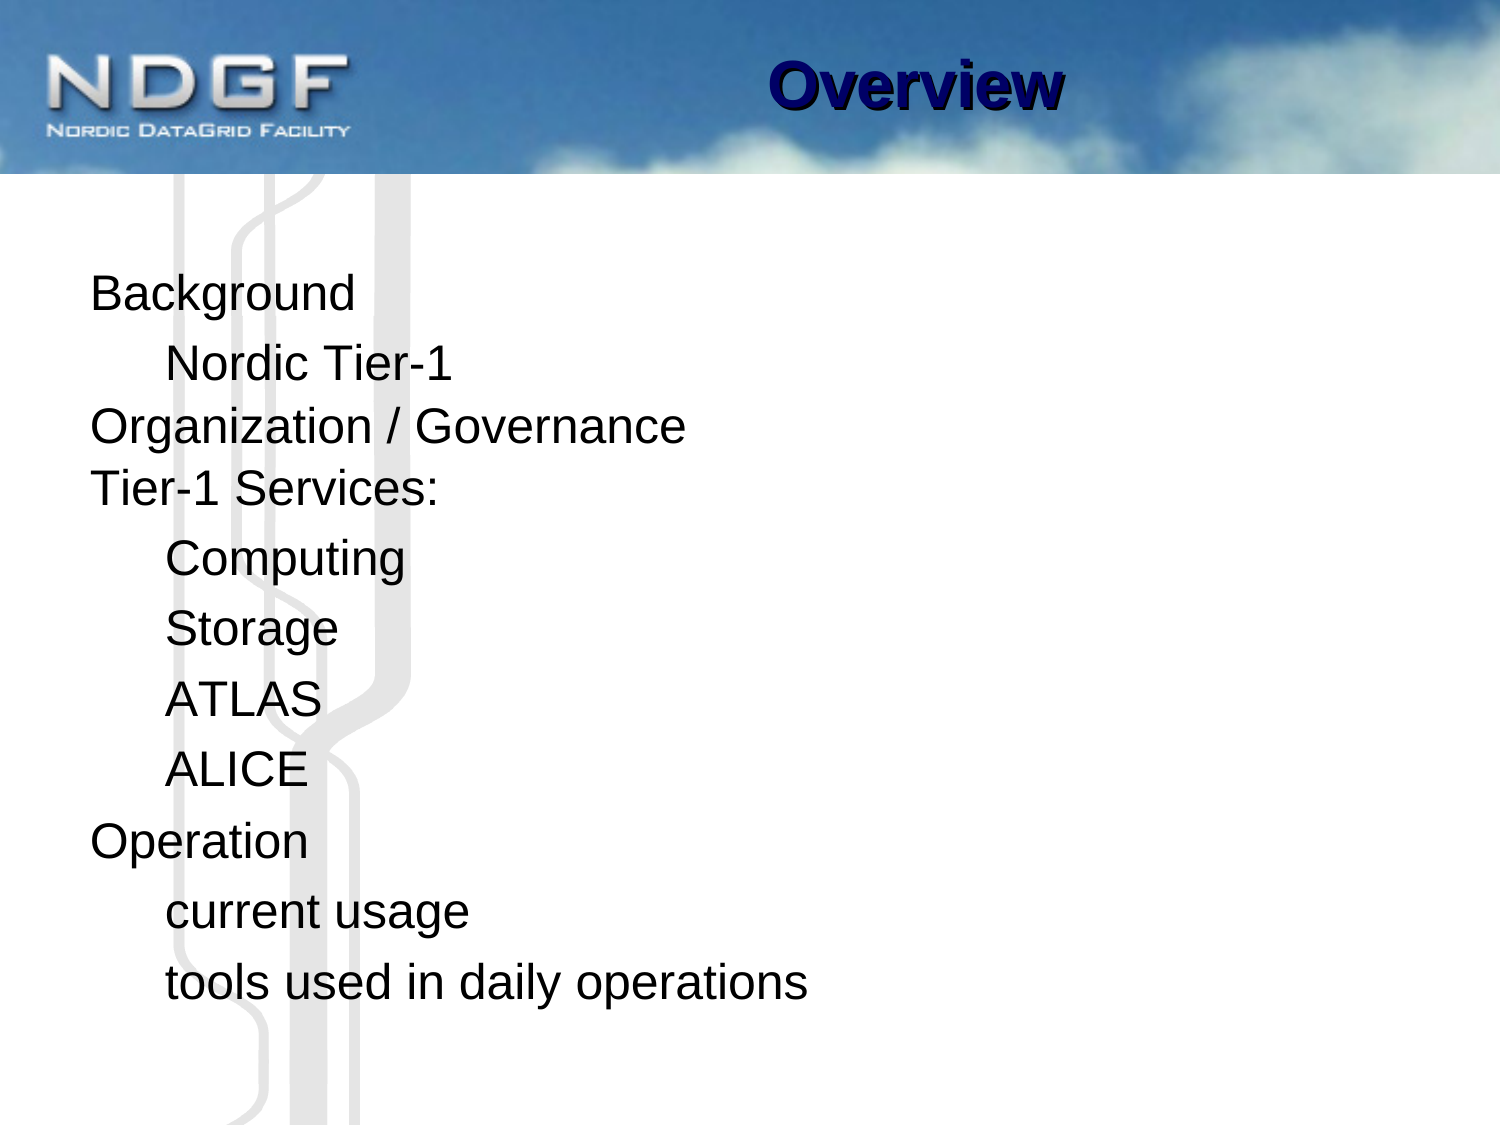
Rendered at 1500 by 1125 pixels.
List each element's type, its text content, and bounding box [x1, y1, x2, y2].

list Background Nordic Tier-1 Organization / Governance Tier-1 Services: Computing Storage ATLAS ALICE Operation current usage tools used in daily operations [75, 262, 1426, 1051]
picture [0, 0, 1500, 1125]
title Overview [372, 19, 1459, 149]
